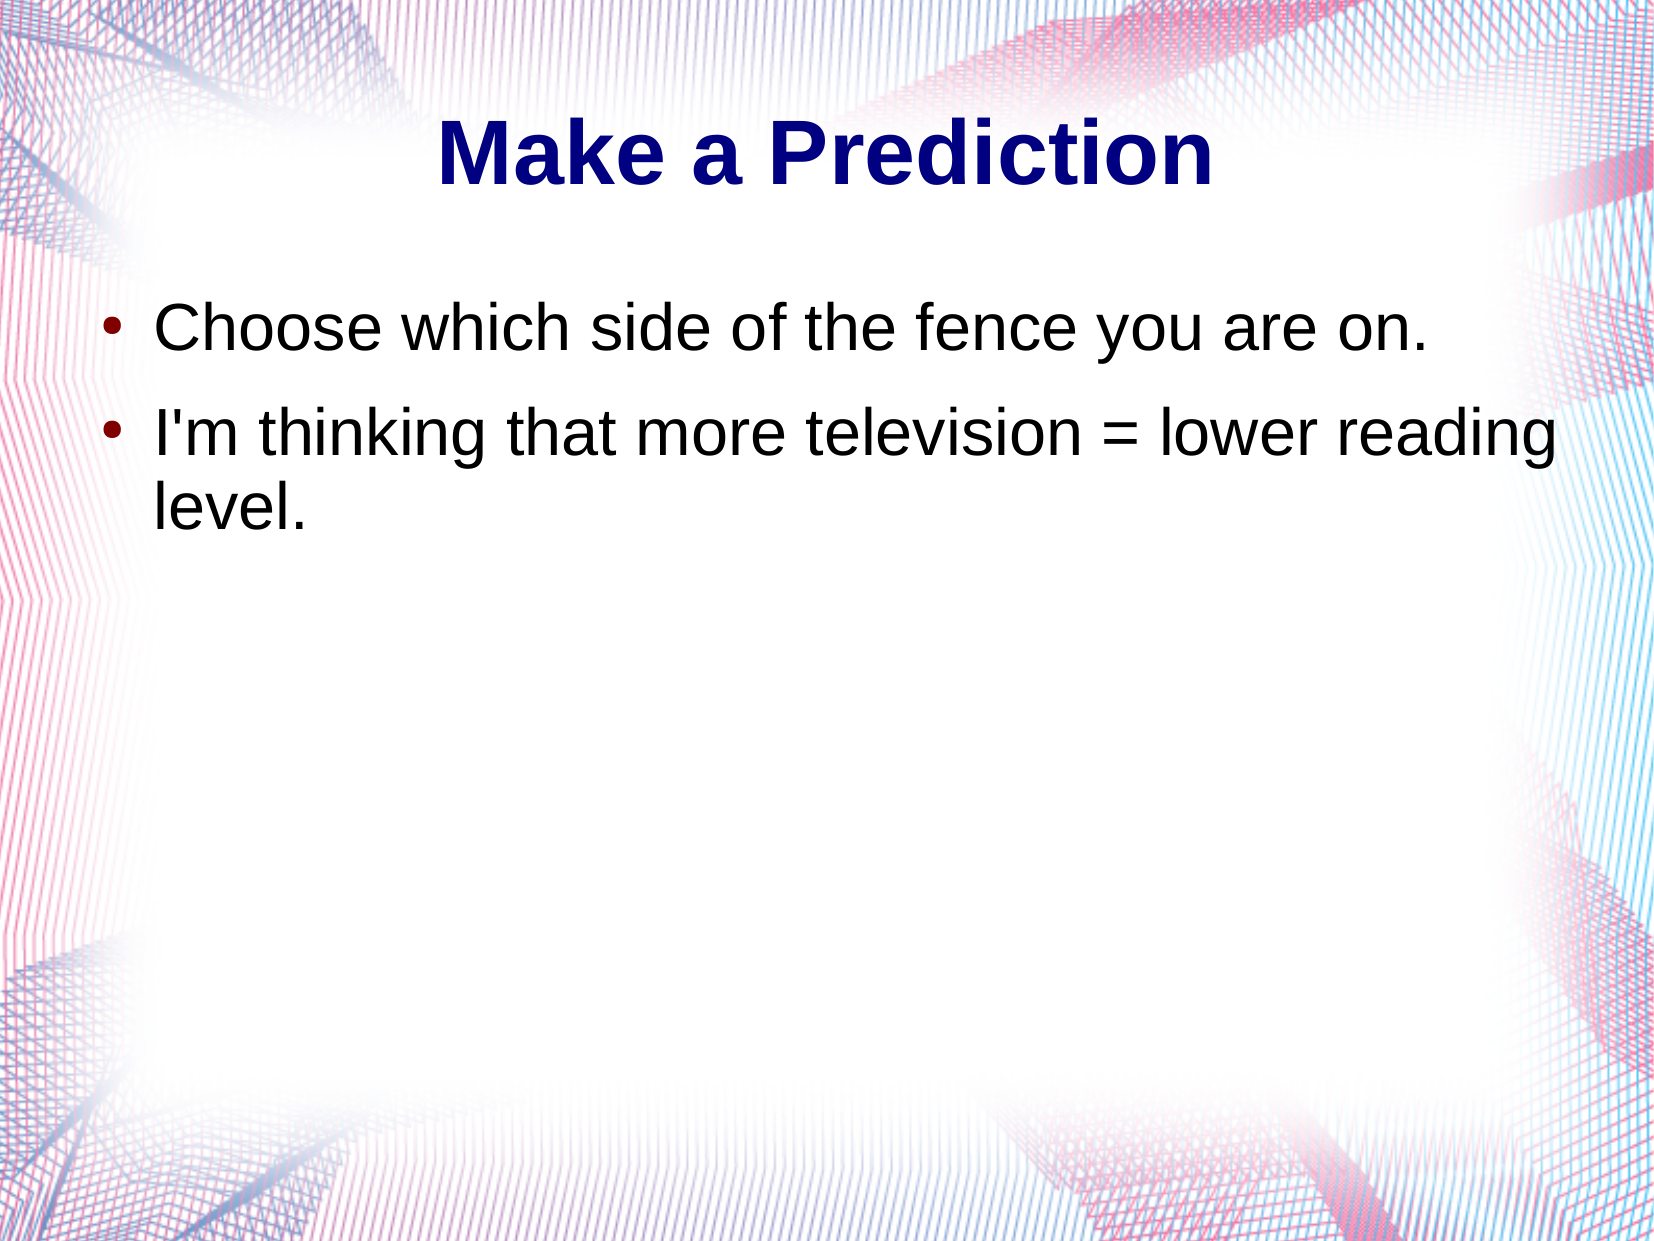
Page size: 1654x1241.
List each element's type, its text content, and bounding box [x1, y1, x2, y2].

list Choose which side of the fence you are on. I'm thinking that more television = lower reading level. [82, 290, 1571, 1109]
picture [0, 0, 1654, 1241]
title Make a Prediction [82, 49, 1571, 257]
